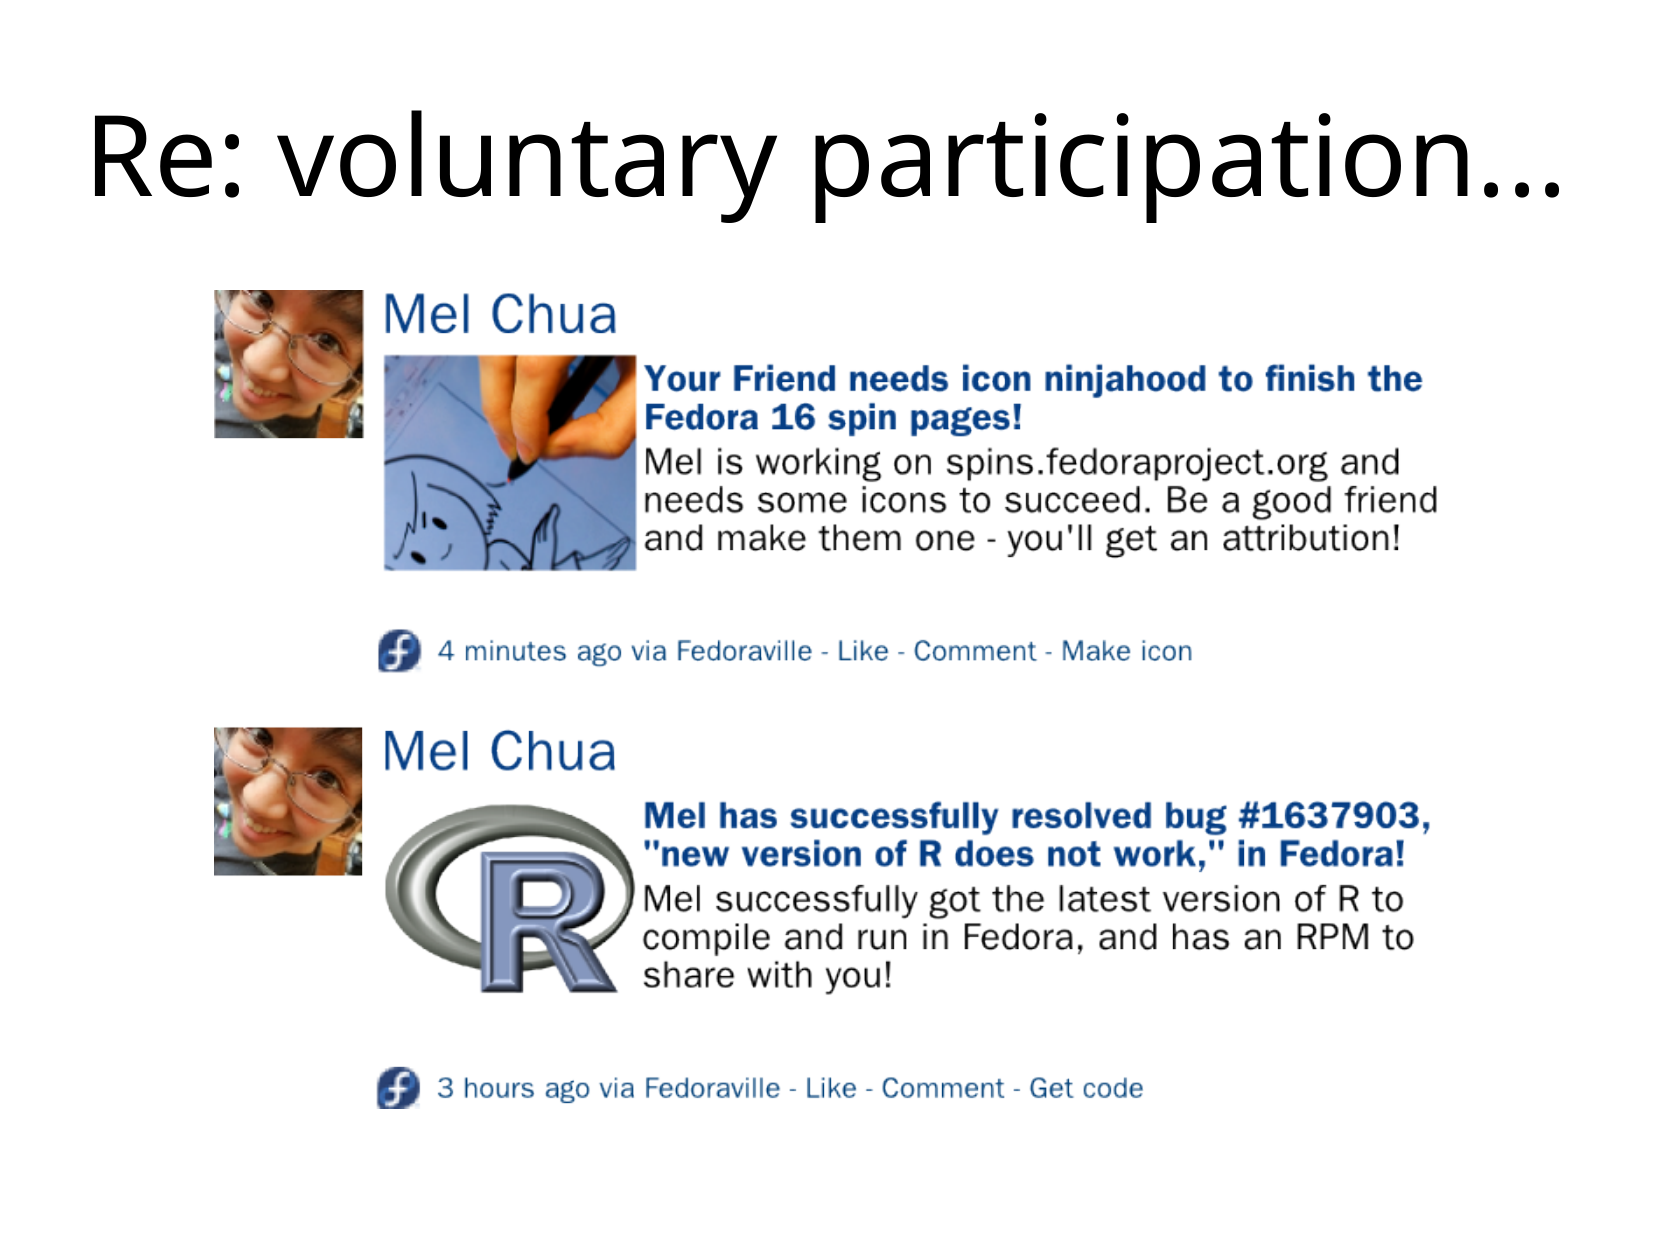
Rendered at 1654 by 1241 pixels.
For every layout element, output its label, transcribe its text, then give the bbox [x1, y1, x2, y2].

title Re: voluntary participation... [82, 49, 1571, 257]
picture [214, 290, 1439, 1109]
